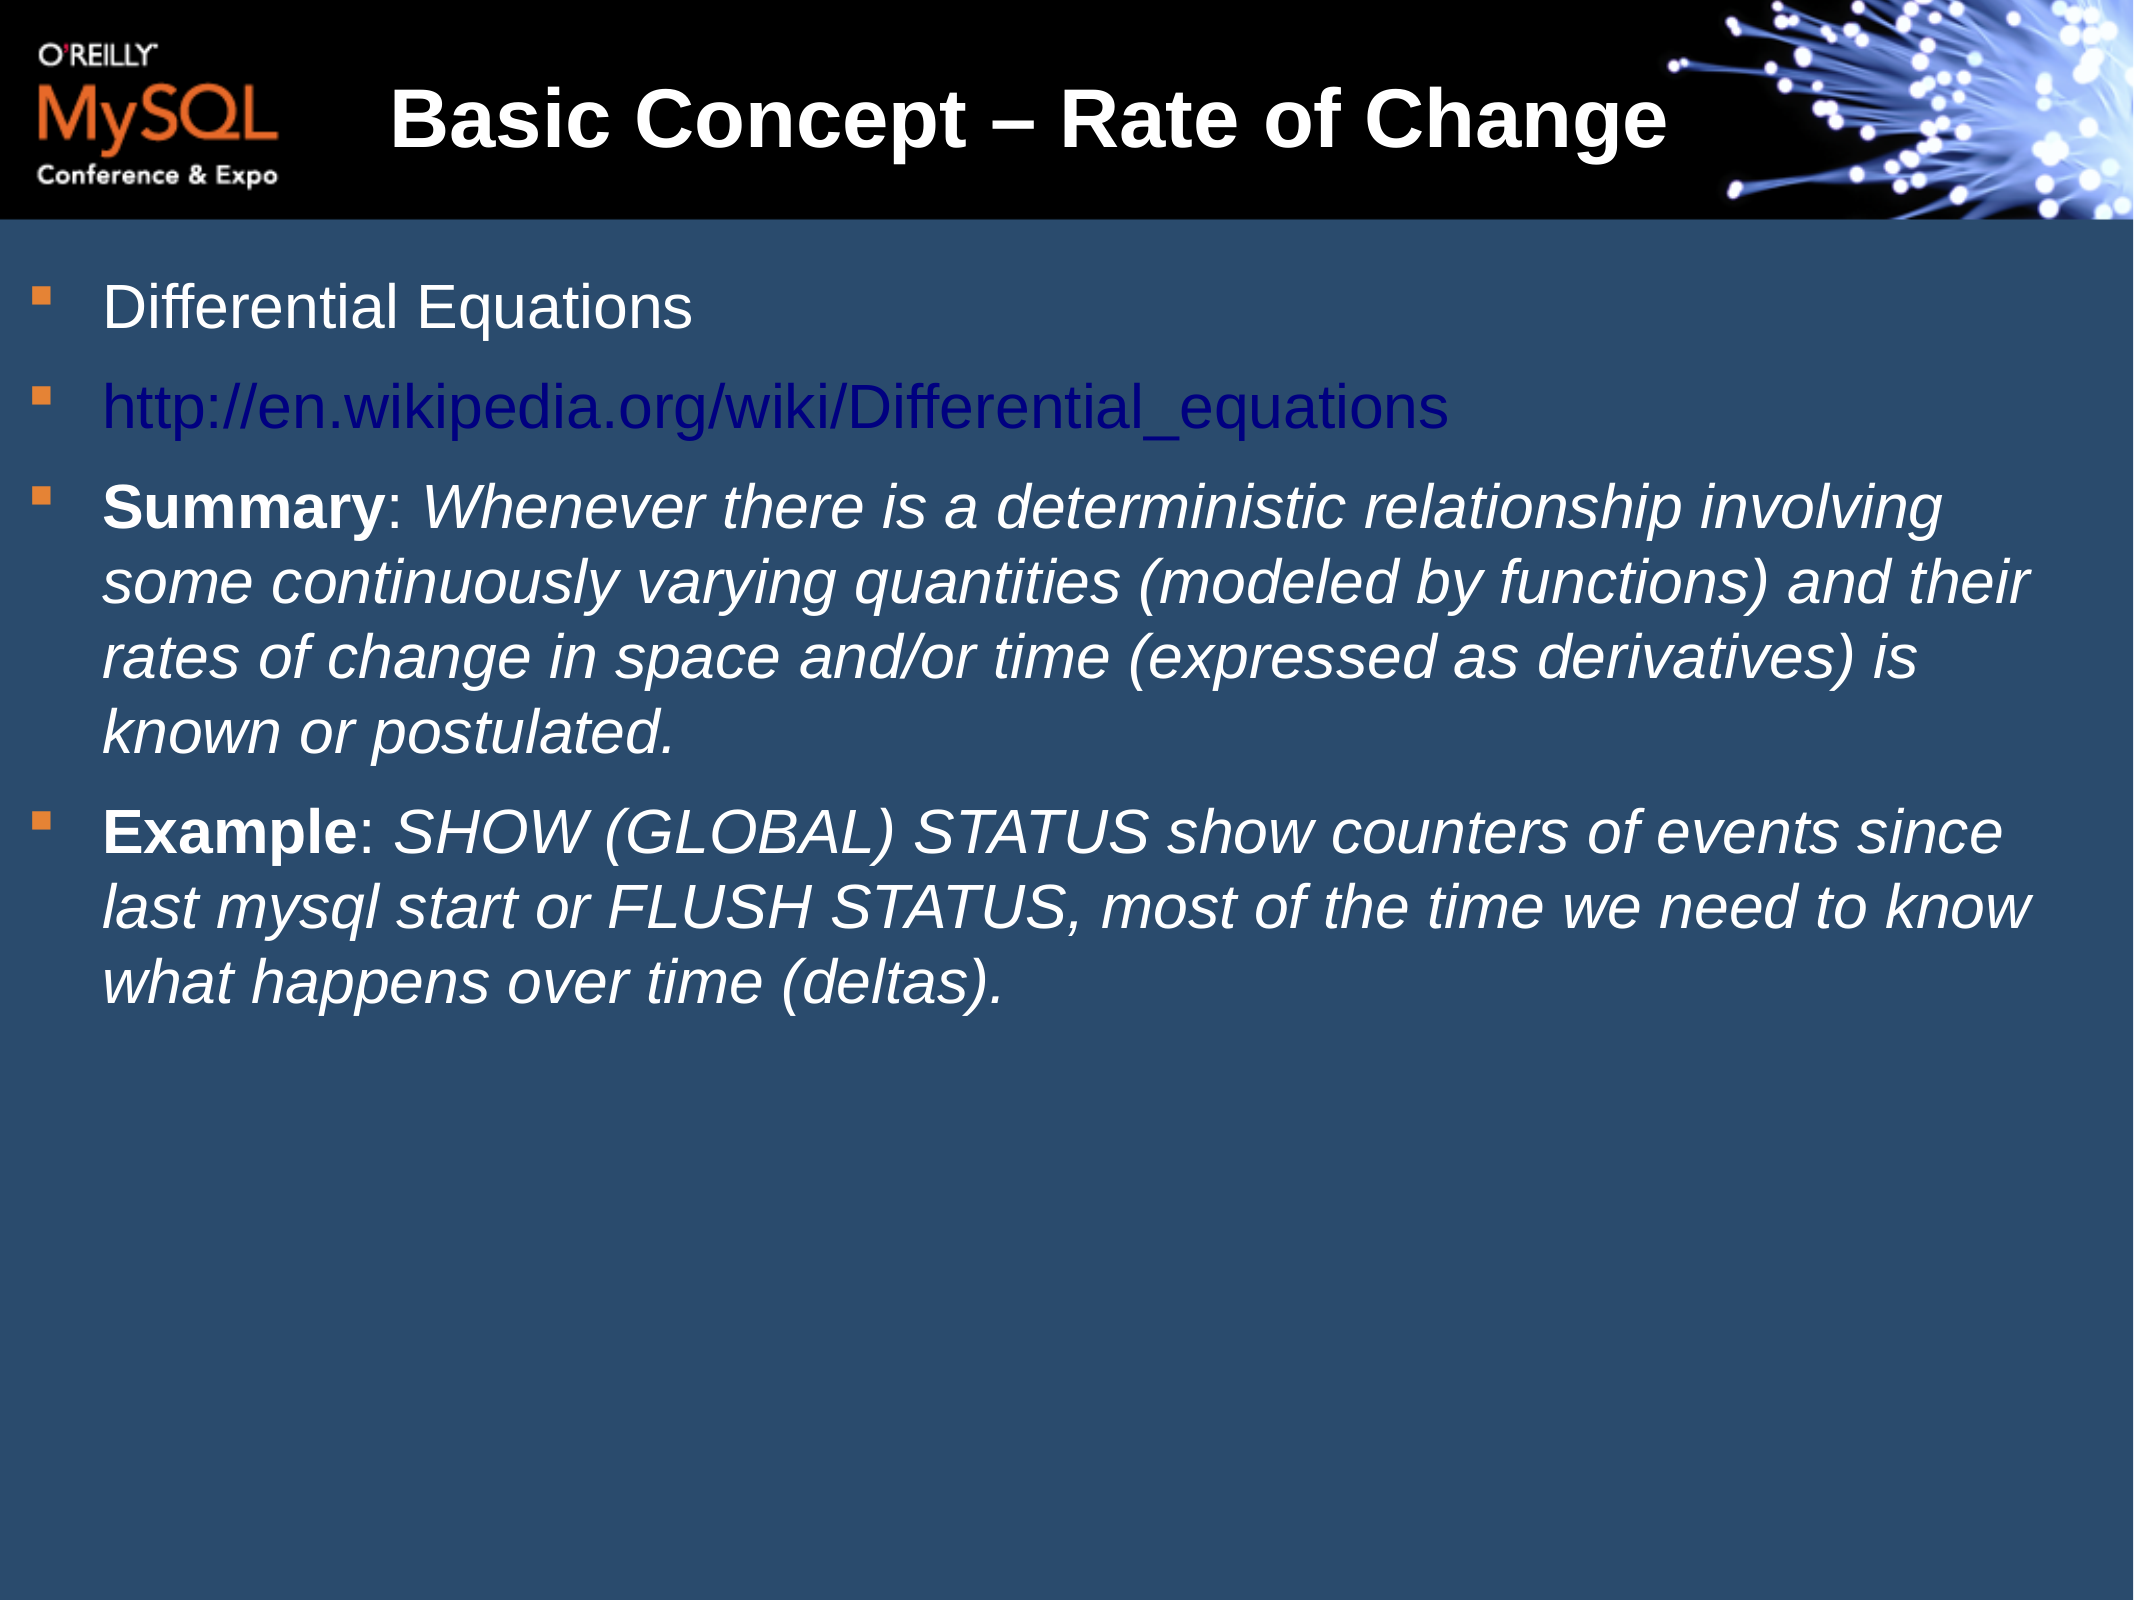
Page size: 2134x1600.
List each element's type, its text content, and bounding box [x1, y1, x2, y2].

picture [0, 0, 2134, 1600]
title Basic Concept – Rate of Change [381, 36, 2103, 193]
list Differential Equations http://en.wikipedia.org/wiki/Differential_equations Summary: Whenever there is a deterministic relationship involving some continuously varying quantities (modeled by functions) and their rates of change in space and/or time (expressed as derivatives) is known or postulated. Example: SHOW (GLOBAL) STATUS show counters of events since last mysql start or FLUSH STATUS, most of the time we need to know what happens over time (deltas). [0, 258, 2100, 1333]
